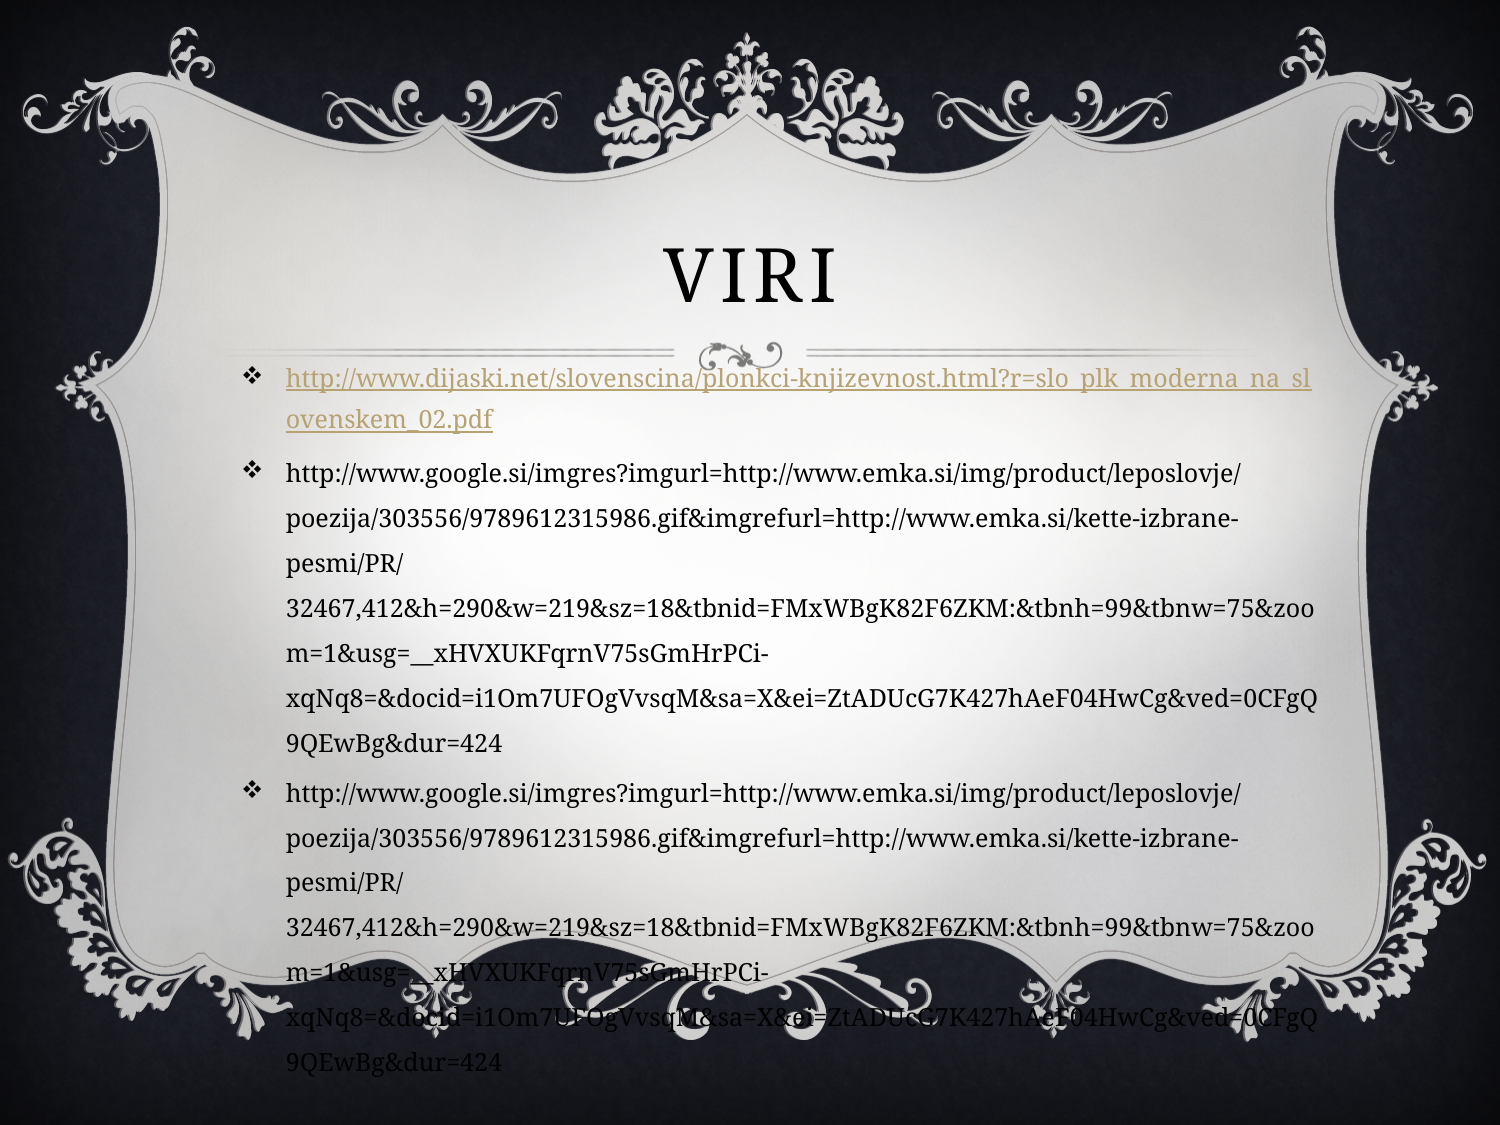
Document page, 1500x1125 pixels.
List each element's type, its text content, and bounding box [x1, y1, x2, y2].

title viri [225, 212, 1275, 325]
picture [0, 0, 1500, 1125]
list http://www.dijaski.net/slovenscina/plonkci-knjizevnost.html?r=slo_plk_moderna_na_slovenskem_02.pdf http://www.google.si/imgres?imgurl=http://www.emka.si/img/product/leposlovje/poezija/303556/9789612315986.gif&imgrefurl=http://www.emka.si/kette-izbrane-pesmi/PR/32467,412&h=290&w=219&sz=18&tbnid=FMxWBgK82F6ZKM:&tbnh=99&tbnw=75&zoom=1&usg=__xHVXUKFqrnV75sGmHrPCi-xqNq8=&docid=i1Om7UFOgVvsqM&sa=X&ei=ZtADUcG7K427hAeF04HwCg&ved=0CFgQ9QEwBg&dur=424 http://www.google.si/imgres?imgurl=http://www.emka.si/img/product/leposlovje/poezija/303556/9789612315986.gif&imgrefurl=http://www.emka.si/kette-izbrane-pesmi/PR/32467,412&h=290&w=219&sz=18&tbnid=FMxWBgK82F6ZKM:&tbnh=99&tbnw=75&zoom=1&usg=__xHVXUKFqrnV75sGmHrPCi-xqNq8=&docid=i1Om7UFOgVvsqM&sa=X&ei=ZtADUcG7K427hAeF04HwCg&ved=0CFgQ9QEwBg&dur=424 [200, 337, 1338, 963]
